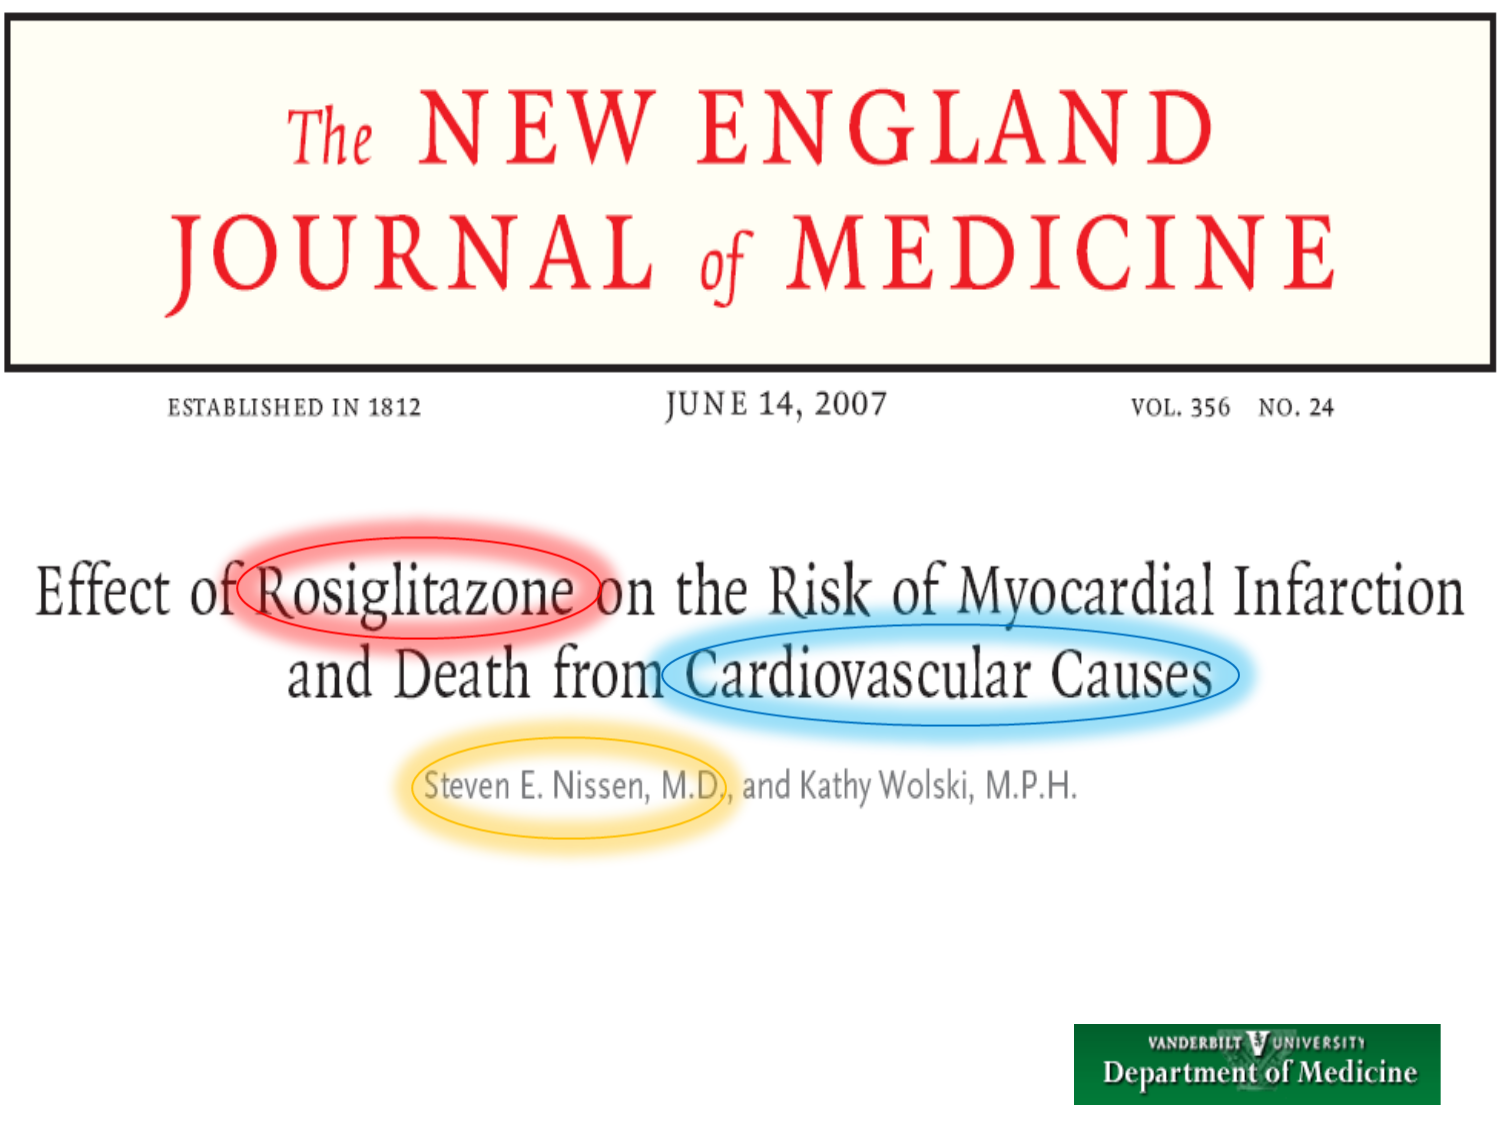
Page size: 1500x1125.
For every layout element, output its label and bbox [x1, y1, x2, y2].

text_box [237, 888, 1475, 1038]
picture [0, 0, 1500, 888]
picture [1074, 1038, 1441, 1105]
